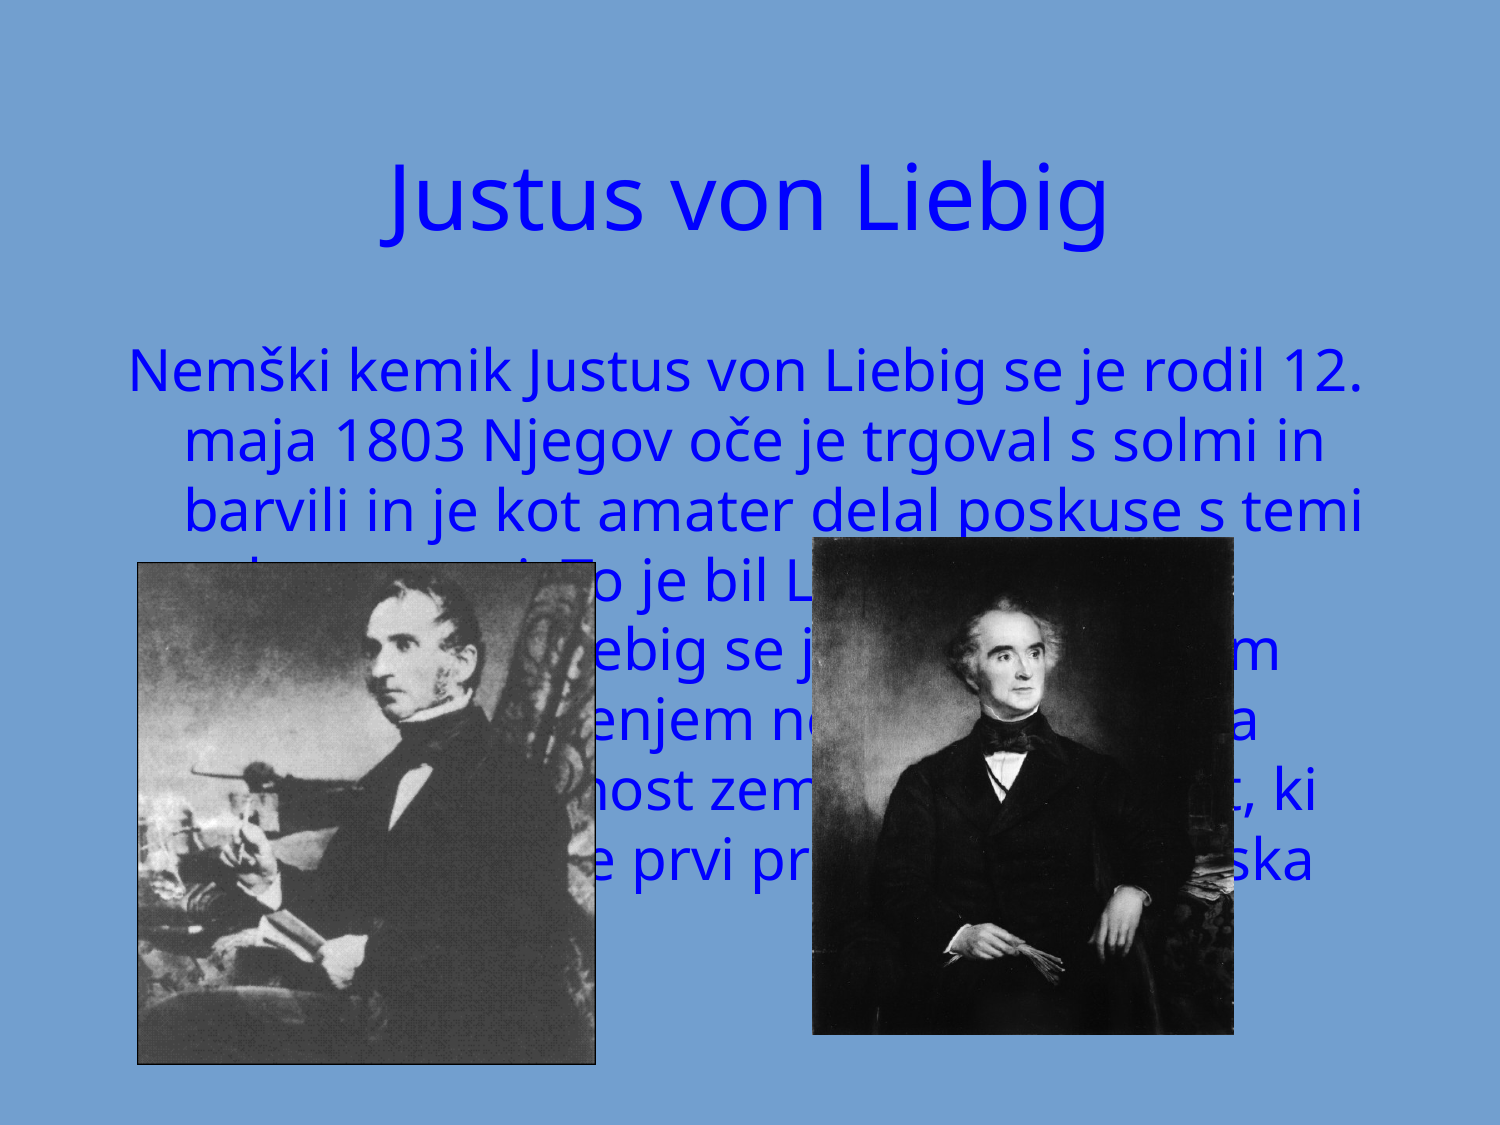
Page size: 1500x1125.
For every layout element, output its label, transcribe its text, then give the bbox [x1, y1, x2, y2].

picture [812, 537, 1234, 1035]
list Nemški kemik Justus von Liebig se je rodil 12. maja 1803 Njegov oče je trgoval s solmi in barvili in je kot amater delal poskuse s temi substancami. To je bil Liebigu uvod v kemijo. Toda Liebig se je ukvarjal z vsem drugim, le z učenjem ne. Ugotovil je, da določa rodovitnost zemlje tisti element, ki ga je najmanj.Je prvi pripravil anorganska gnojila. [112, 324, 1388, 1055]
picture [137, 562, 596, 1065]
title Justus von Liebig [112, 99, 1388, 288]
